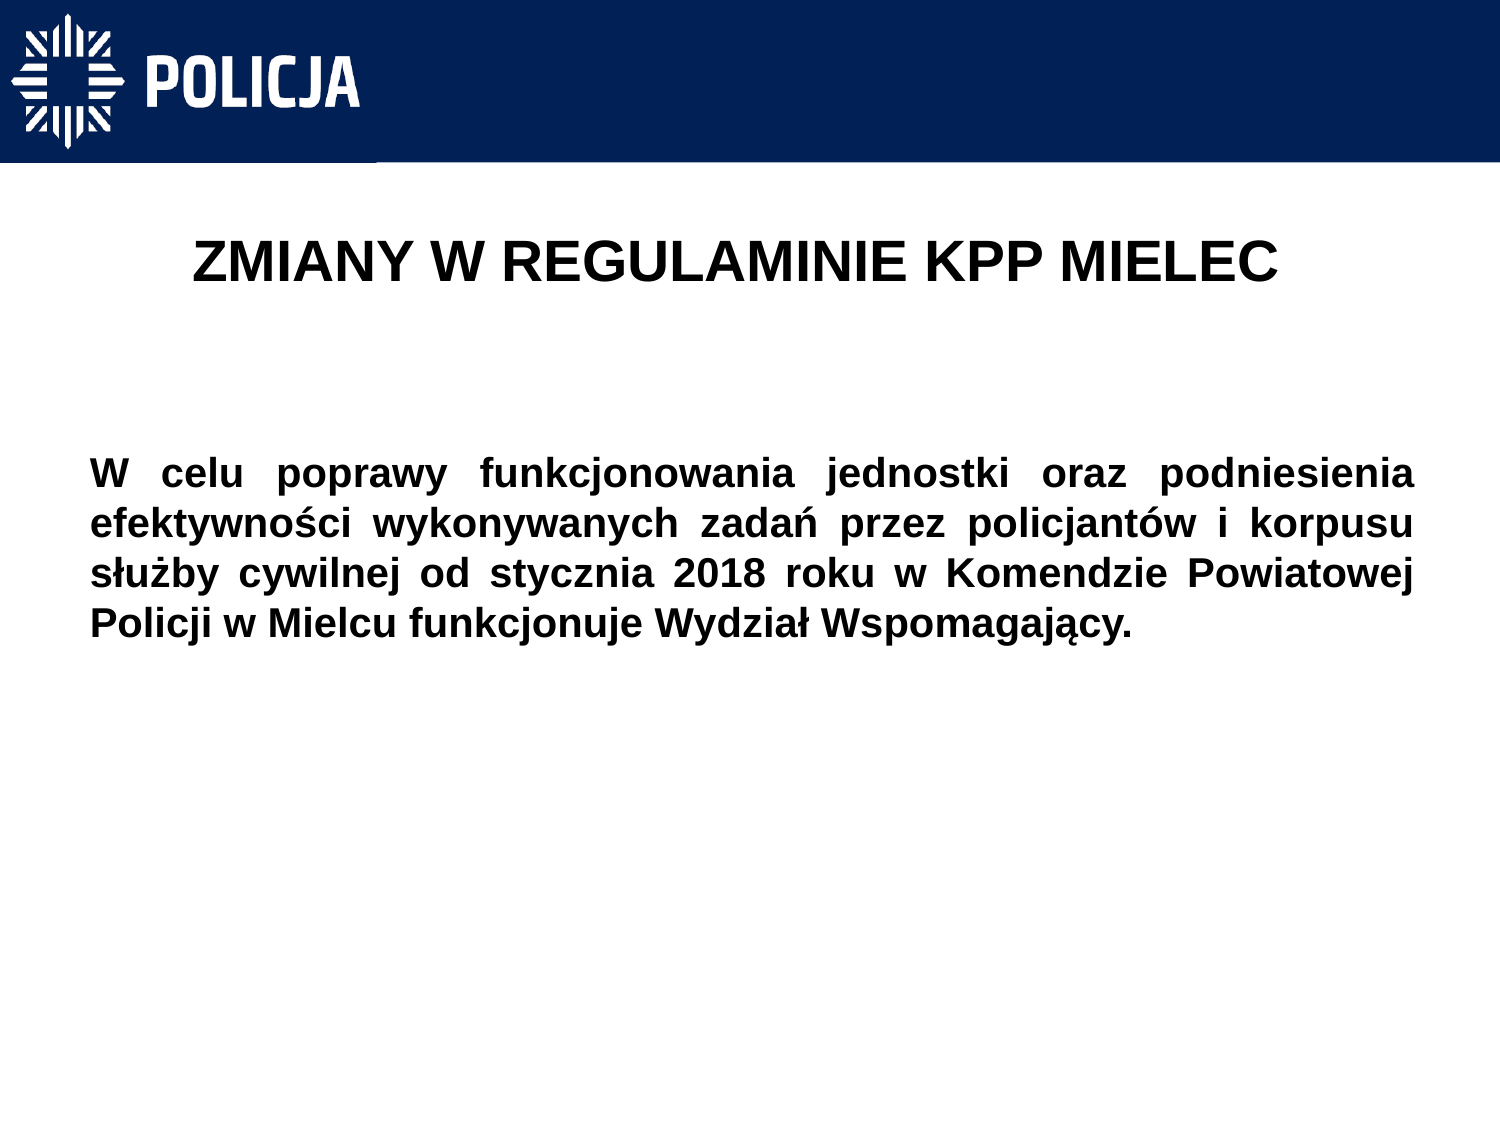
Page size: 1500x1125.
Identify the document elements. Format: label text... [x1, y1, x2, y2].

text_box ZMIANY W REGULAMINIE KPP MIELEC [46, 215, 1425, 257]
picture [0, 0, 360, 163]
text_box W celu poprawy funkcjonowania jednostki oraz podniesienia efektywności wykonywanych zadań przez policjantów i korpusu służby cywilnej od stycznia 2018 roku w Komendzie Powiatowej Policji w Mielcu funkcjonuje Wydział Wspomagający. [0, 257, 1430, 754]
text_box [360, 0, 1500, 163]
